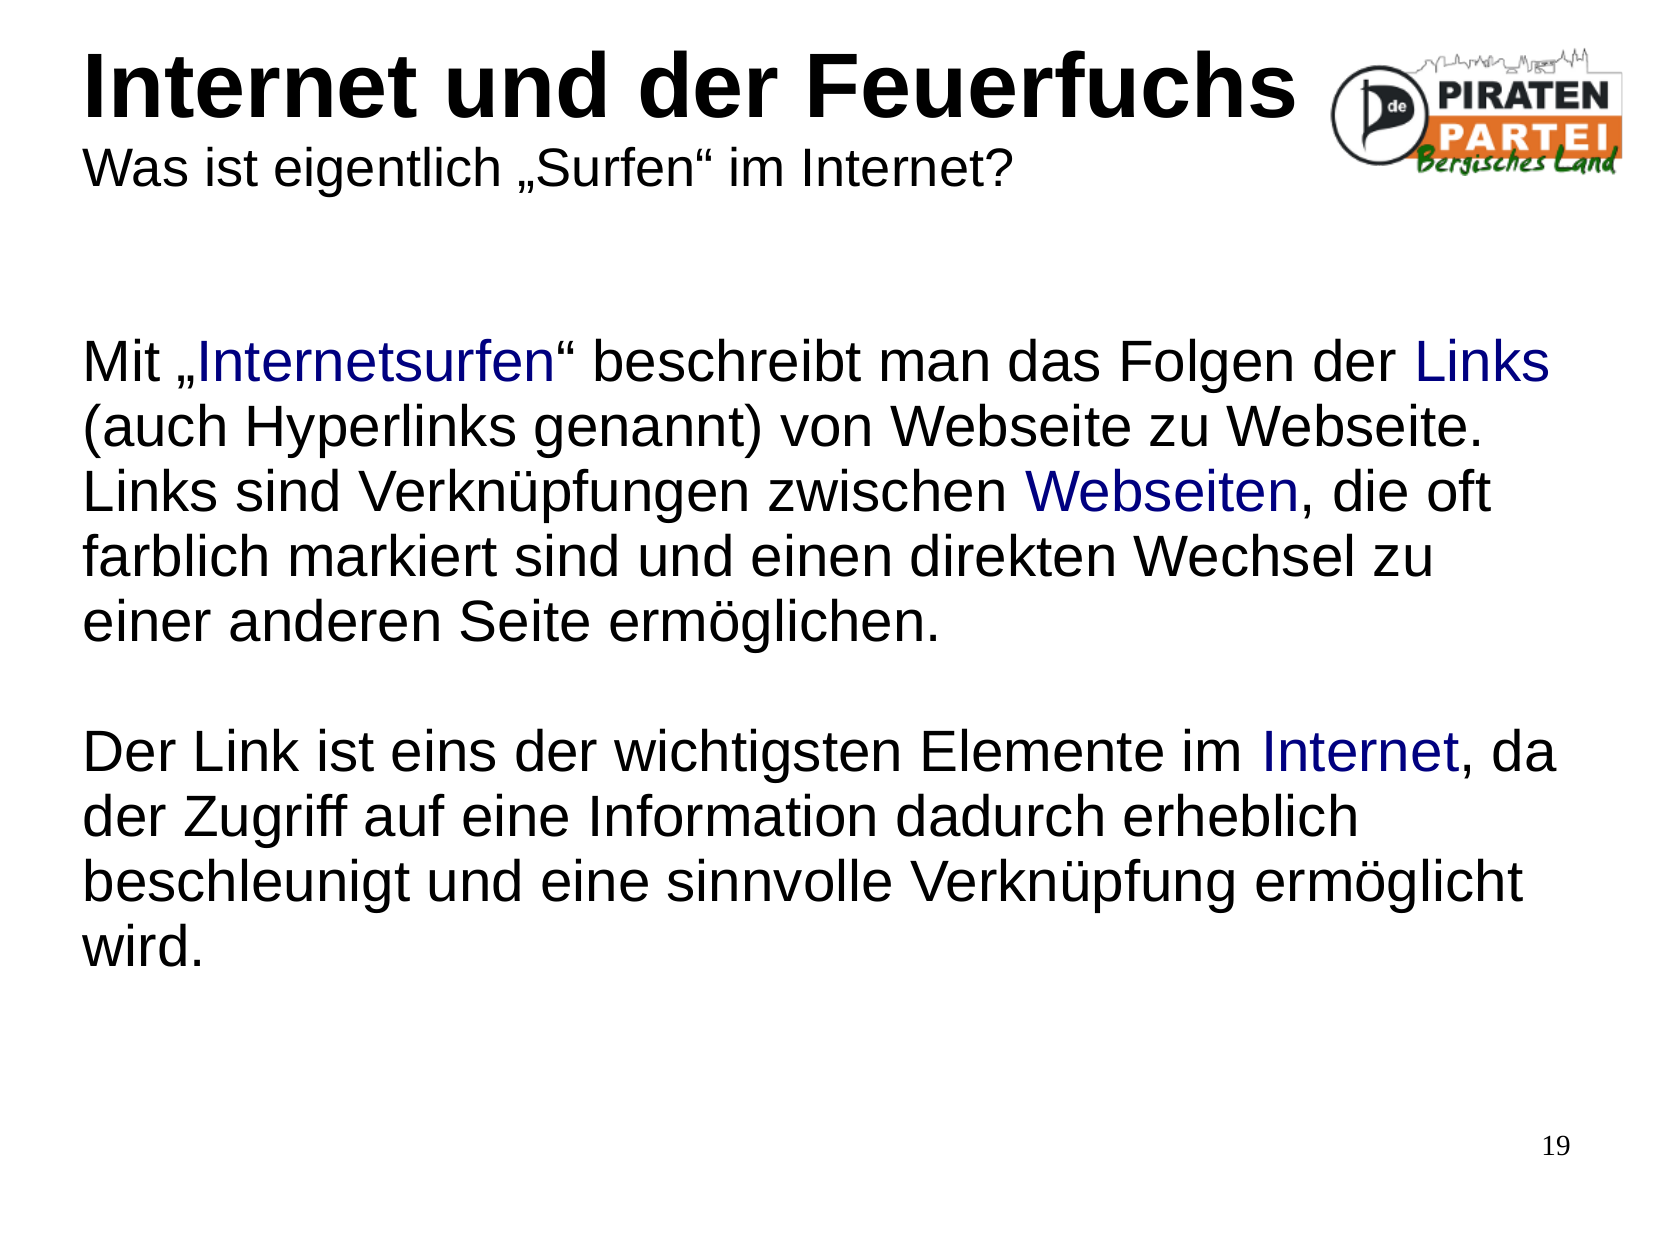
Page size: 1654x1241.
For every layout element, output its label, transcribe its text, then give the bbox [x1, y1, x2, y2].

subtitle Mit „Internetsurfen“ beschreibt man das Folgen der Links (auch Hyperlinks genannt) von Webseite zu Webseite. Links sind Verknüpfungen zwischen Webseiten, die oft farblich markiert sind und einen direkten Wechsel zu einer anderen Seite ermöglichen. Der Link ist eins der wichtigsten Elemente im Internet, da der Zugriff auf eine Information dadurch erheblich beschleunigt und eine sinnvolle Verknüpfung ermöglicht wird. [82, 206, 1571, 1102]
title Internet und der Feuerfuchs Was ist eigentlich „Surfen“ im Internet? [82, 34, 1571, 198]
picture [1328, 47, 1625, 176]
